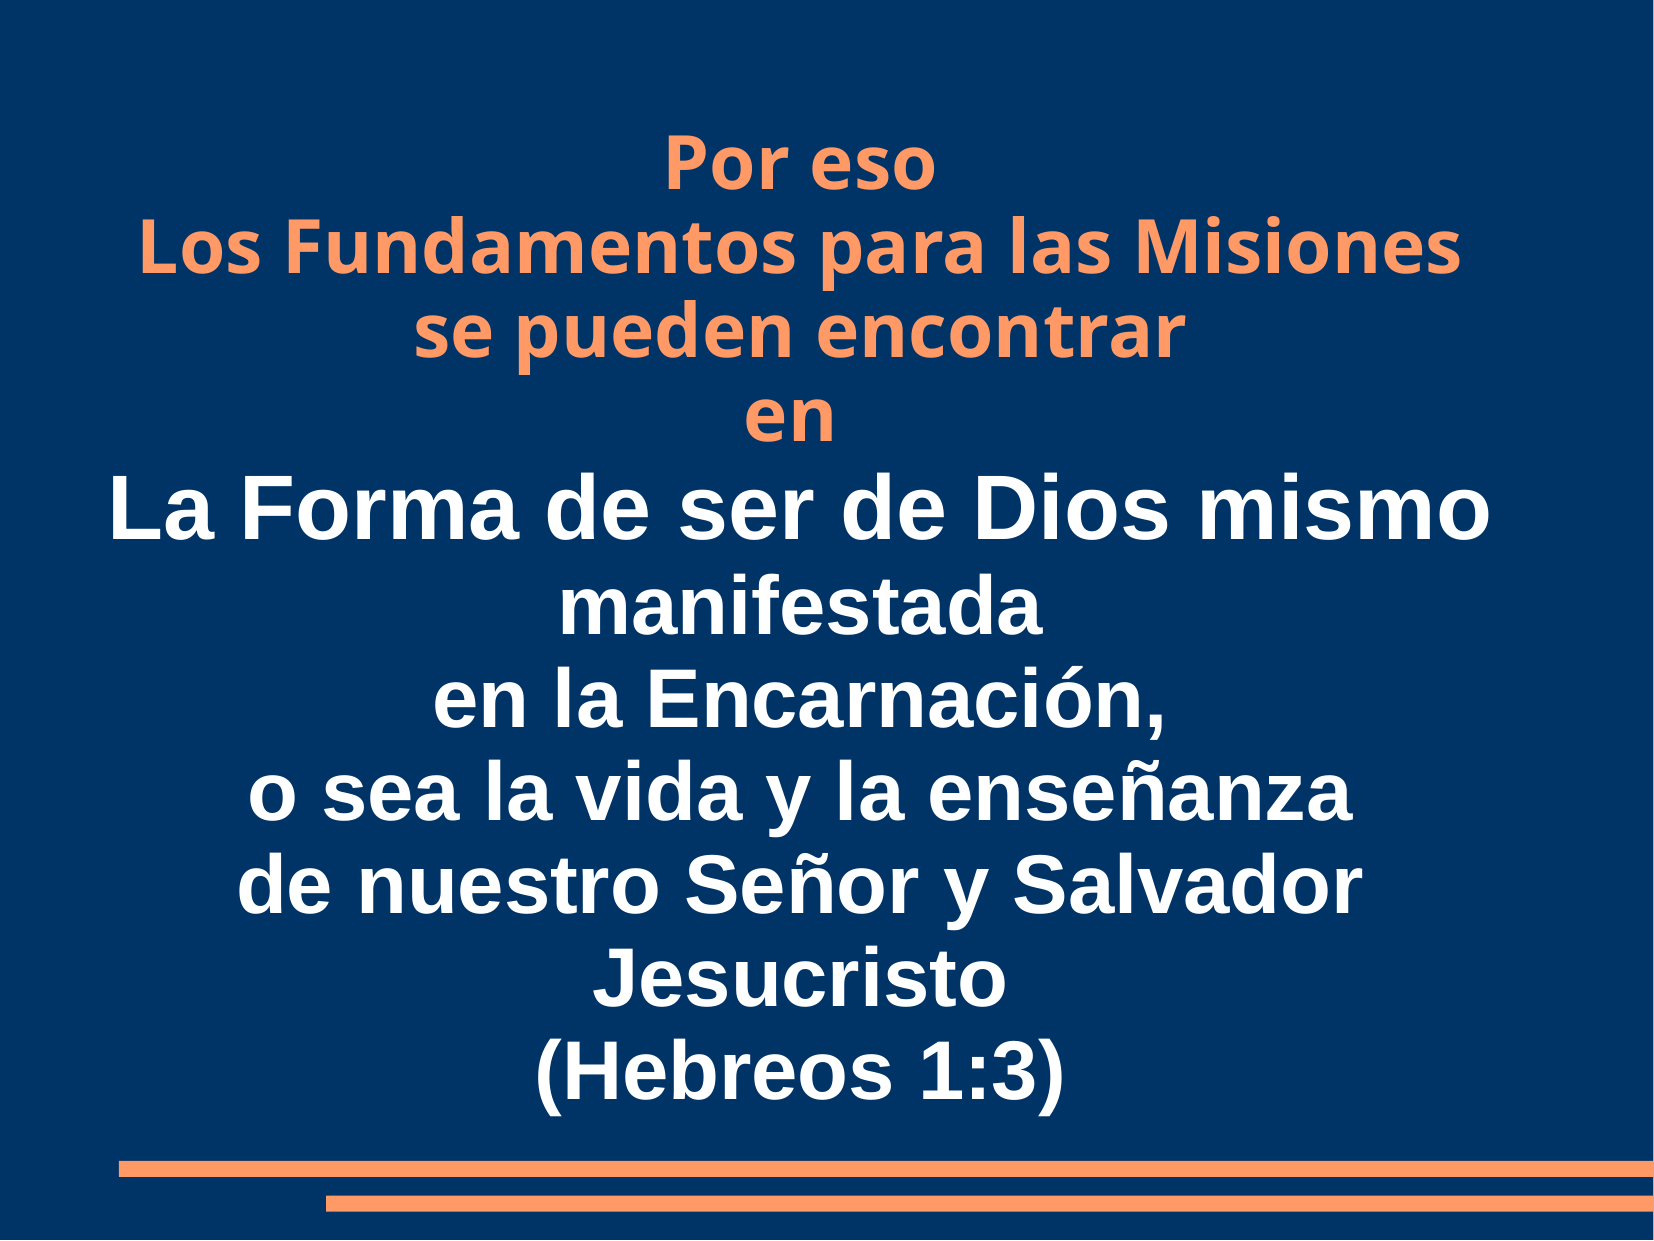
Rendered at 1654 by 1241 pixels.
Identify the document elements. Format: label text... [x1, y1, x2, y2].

title Por eso Los Fundamentos para las Misiones se pueden encontrar en La Forma de ser de Dios mismo manifestada en la Encarnación, o sea la vida y la enseñanza de nuestro Señor y Salvador Jesucristo (Hebreos 1:3) [94, 141, 1507, 1100]
